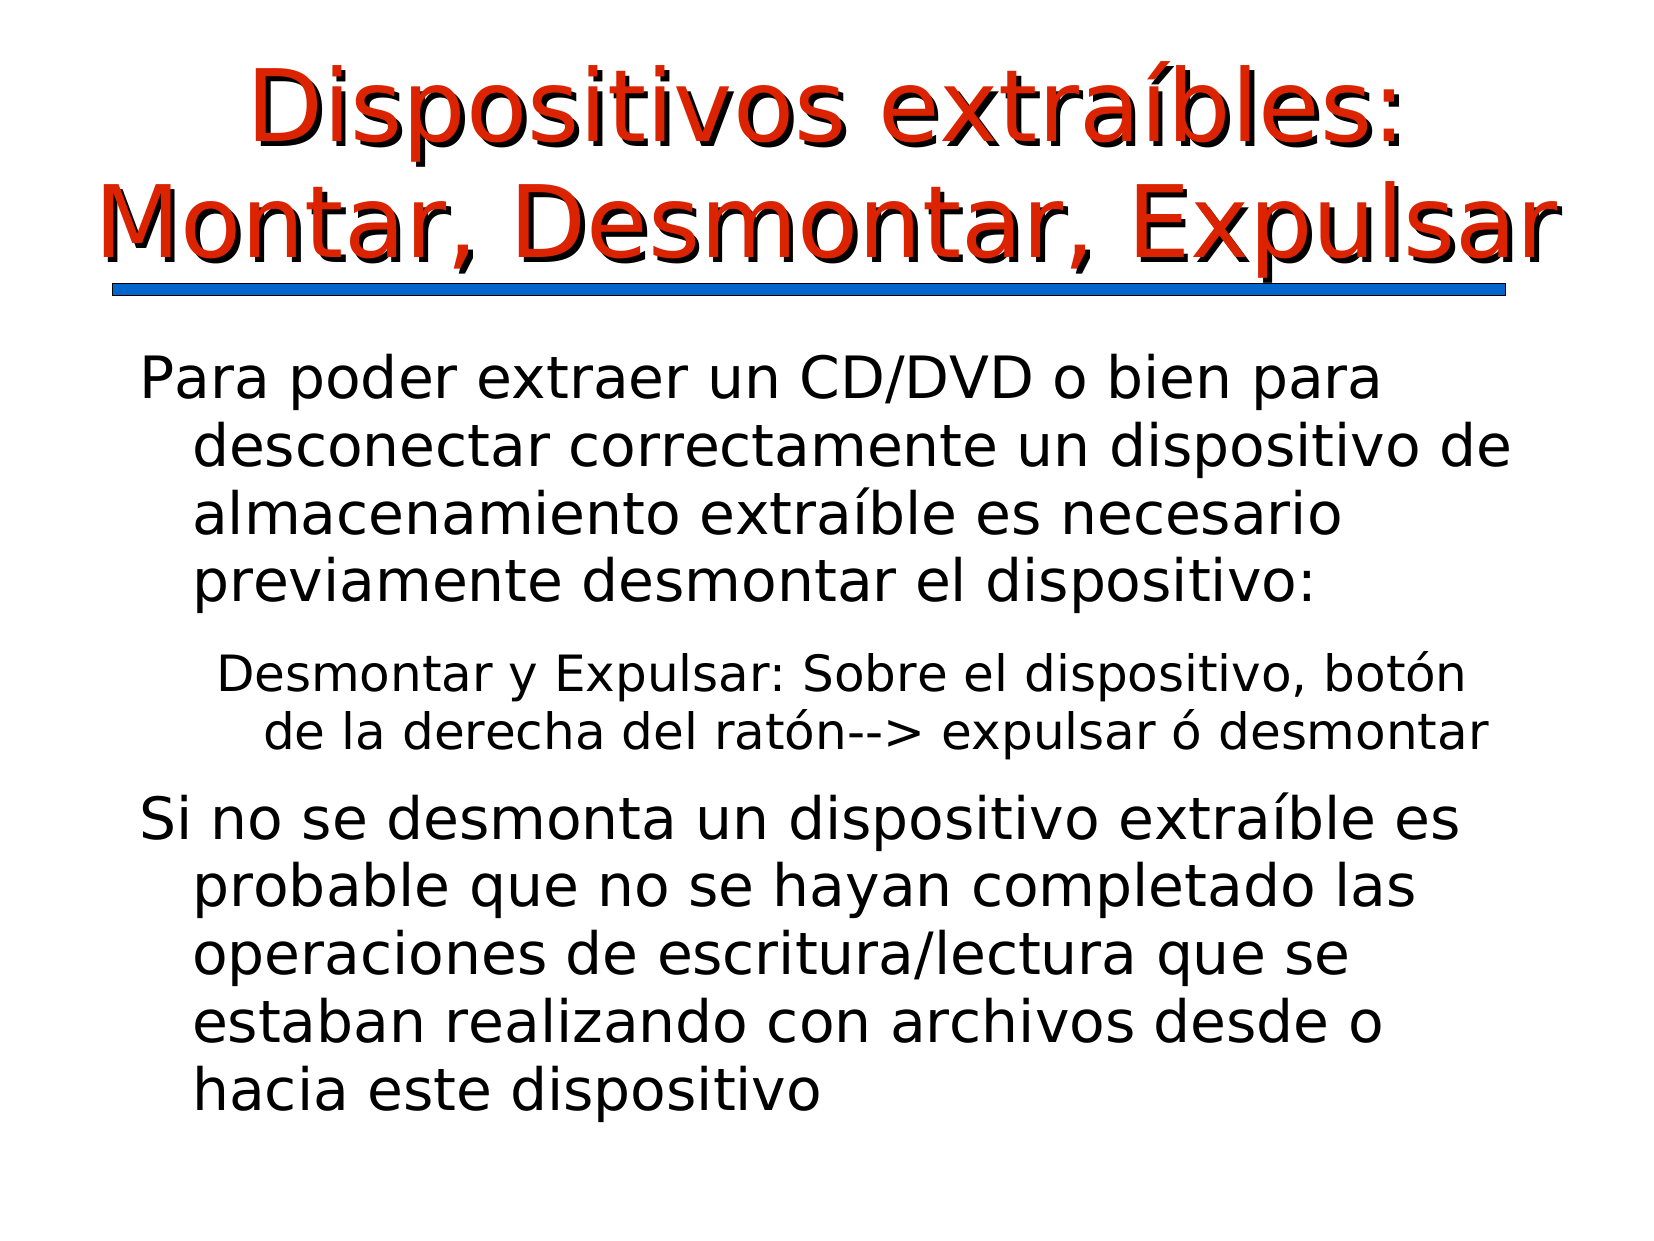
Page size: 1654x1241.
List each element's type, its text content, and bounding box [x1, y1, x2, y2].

title Dispositivos extraíbles: Montar, Desmontar, Expulsar [59, 48, 1595, 282]
list Para poder extraer un CD/DVD o bien para desconectar correctamente un dispositivo de almacenamiento extraíble es necesario previamente desmontar el dispositivo: Desmontar y Expulsar: Sobre el dispositivo, botón de la derecha del ratón--> expulsar ó desmontar Si no se desmonta un dispositivo extraíble es probable que no se hayan completado las operaciones de escritura/lectura que se estaban realizando con archivos desde o hacia este dispositivo [121, 344, 1534, 1127]
